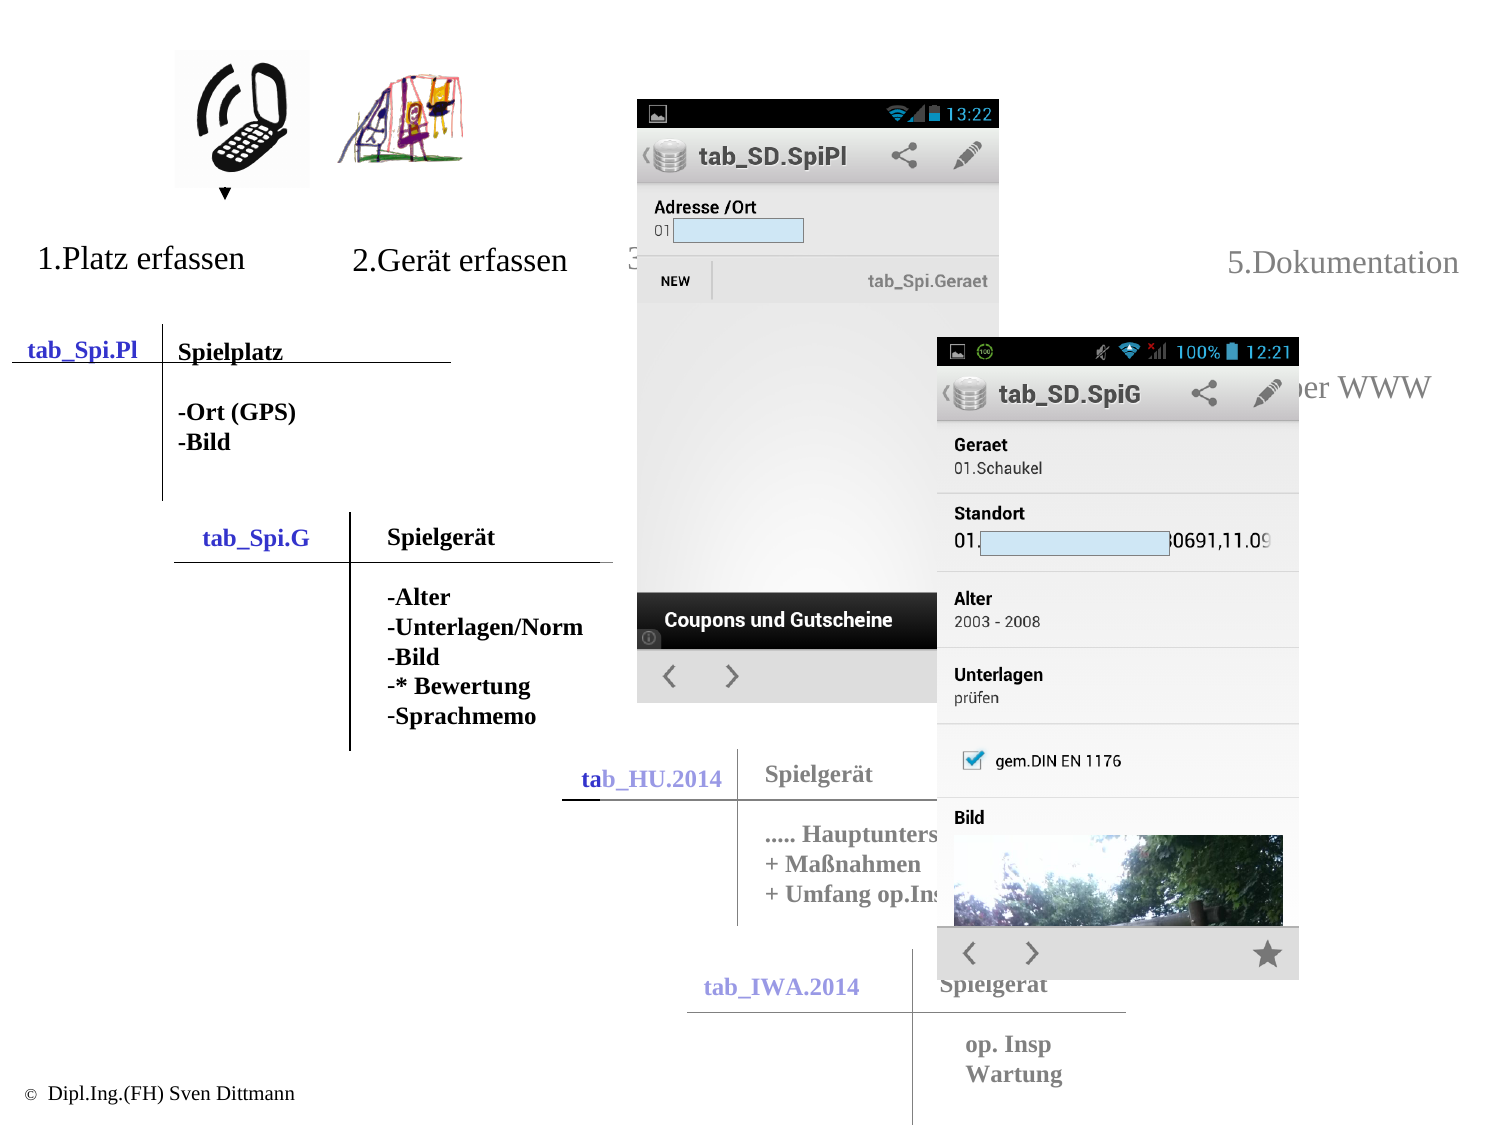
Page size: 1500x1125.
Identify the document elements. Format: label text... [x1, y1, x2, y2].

text_box [980, 531, 1170, 556]
text_box tab_Spi.Pl [12, 363, 153, 372]
text_box © Dipl.Ing.(FH) Sven Dittmann [9, 1072, 310, 1113]
text_box tab_Spi.Pl [12, 325, 153, 362]
text_box [600, 199, 1500, 1125]
text_box Spielgerät -Alter -Unterlagen/Norm -Bild * Bewertung Sprachmemo [372, 563, 599, 738]
text_box Spielplatz -Ort (GPS) -Bild [163, 363, 312, 463]
picture [174, 50, 310, 188]
text_box Spielgerät -Alter -Unterlagen/Norm -Bild * Bewertung Sprachmemo [372, 512, 599, 562]
text_box [673, 218, 804, 243]
text_box tab_Spi.G [187, 513, 326, 559]
text_box 2.Gerät erfassen [337, 230, 584, 286]
text_box Spielplatz -Ort (GPS) -Bild [163, 327, 312, 362]
picture [337, 74, 463, 163]
text_box 1.Platz erfassen [22, 228, 261, 284]
picture [637, 99, 1299, 980]
text_box tab_HU.2014 [566, 754, 600, 799]
